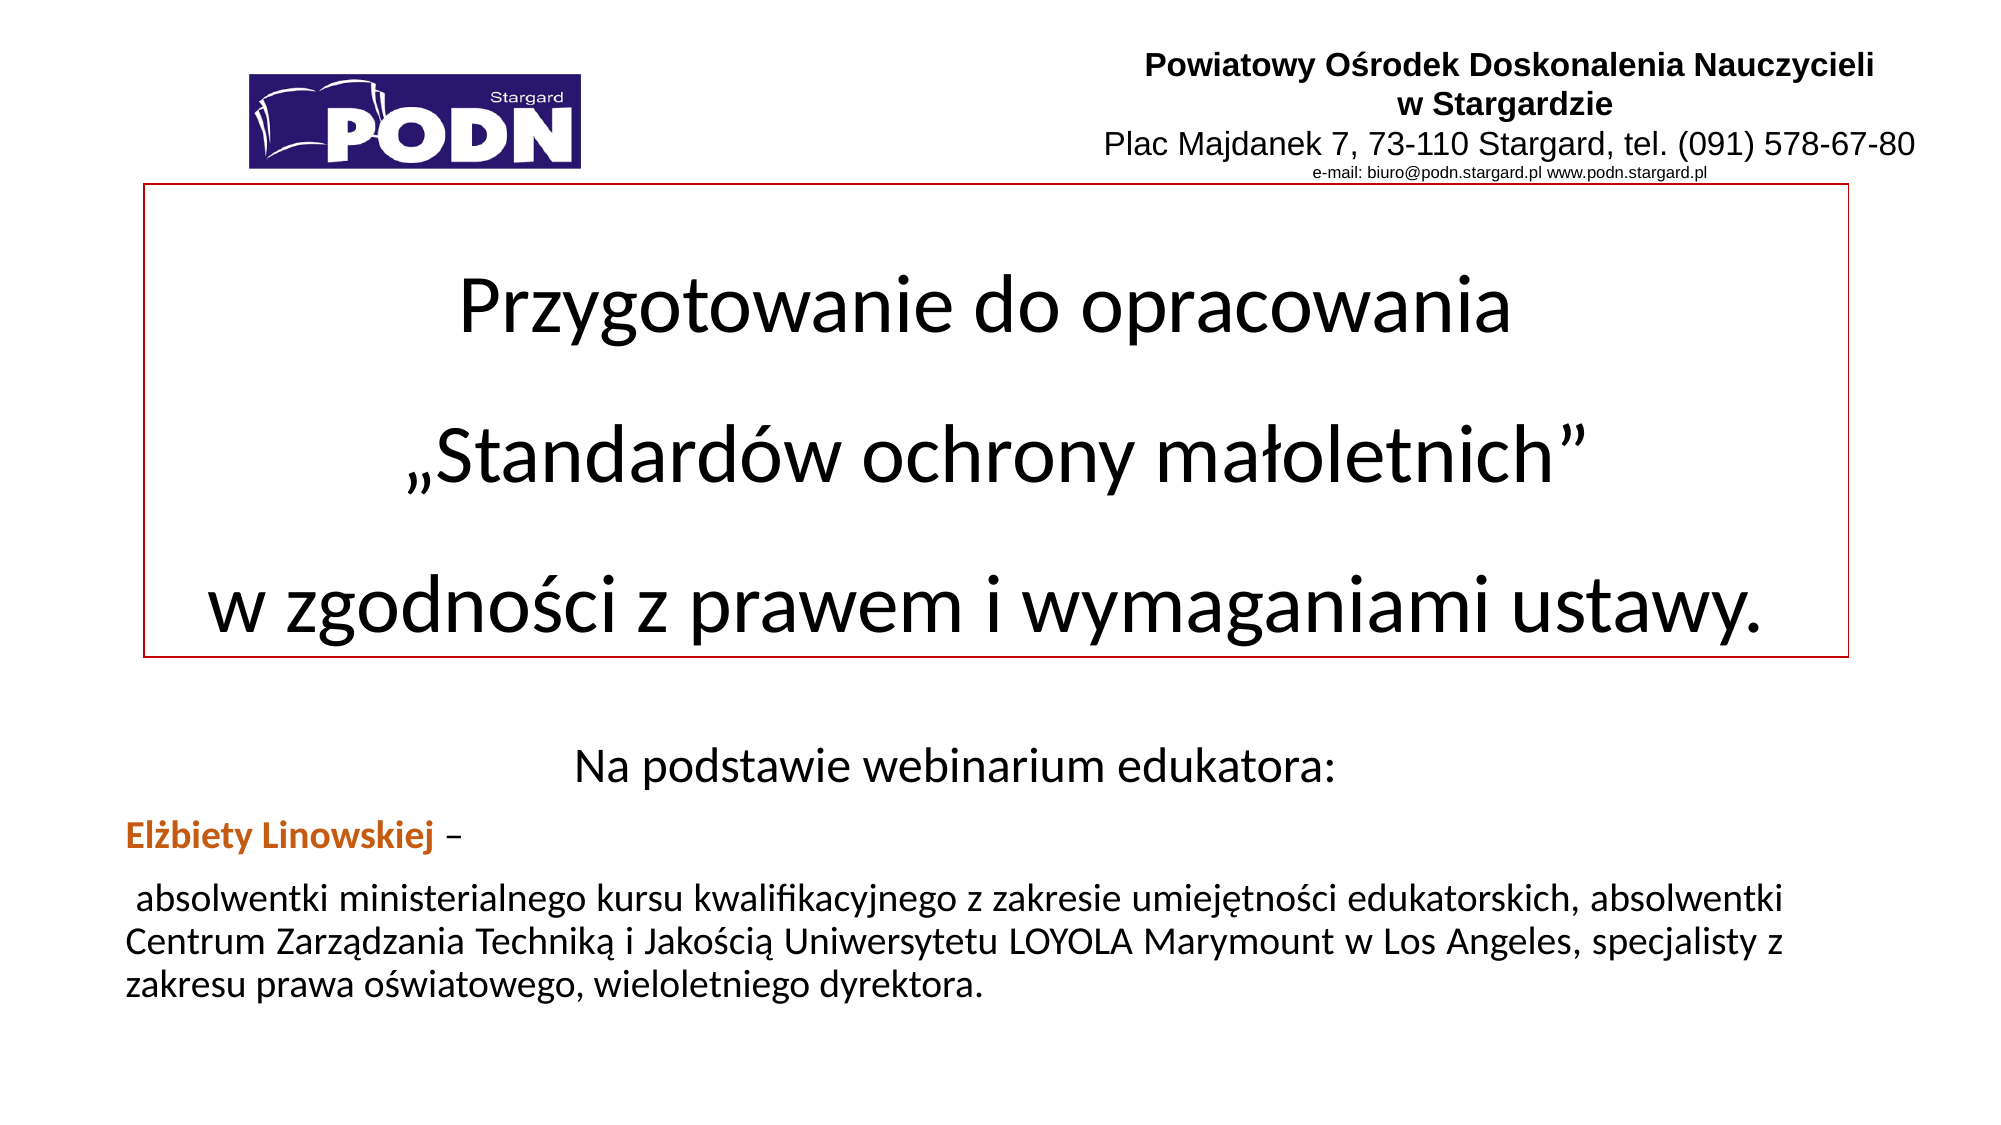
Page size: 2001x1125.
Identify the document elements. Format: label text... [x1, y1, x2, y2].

picture [249, 75, 581, 169]
text_box Powiatowy Ośrodek Doskonalenia Nauczycieli w Stargardzie Plac Majdanek 7, 73-110 Stargard, tel. (091) 578-67-80 e-mail: biuro@podn.stargard.pl www.podn.stargard.pl [1089, 35, 1932, 190]
subtitle Na podstawie webinarium edukatora: Elżbiety Linowskiej – absolwentki ministerialnego kursu kwalifikacyjnego z zakresie umiejętności edukatorskich, absolwentki Centrum Zarządzania Techniką i Jakością Uniwersytetu LOYOLA Marymount w Los Angeles, specjalisty z zakresu prawa oświatowego, wieloletniego dyrektora. [110, 731, 1899, 1014]
title Przygotowanie do opracowania „Standardów ochrony małoletnich” w zgodności z prawem i wymaganiami ustawy. [143, 184, 1849, 657]
